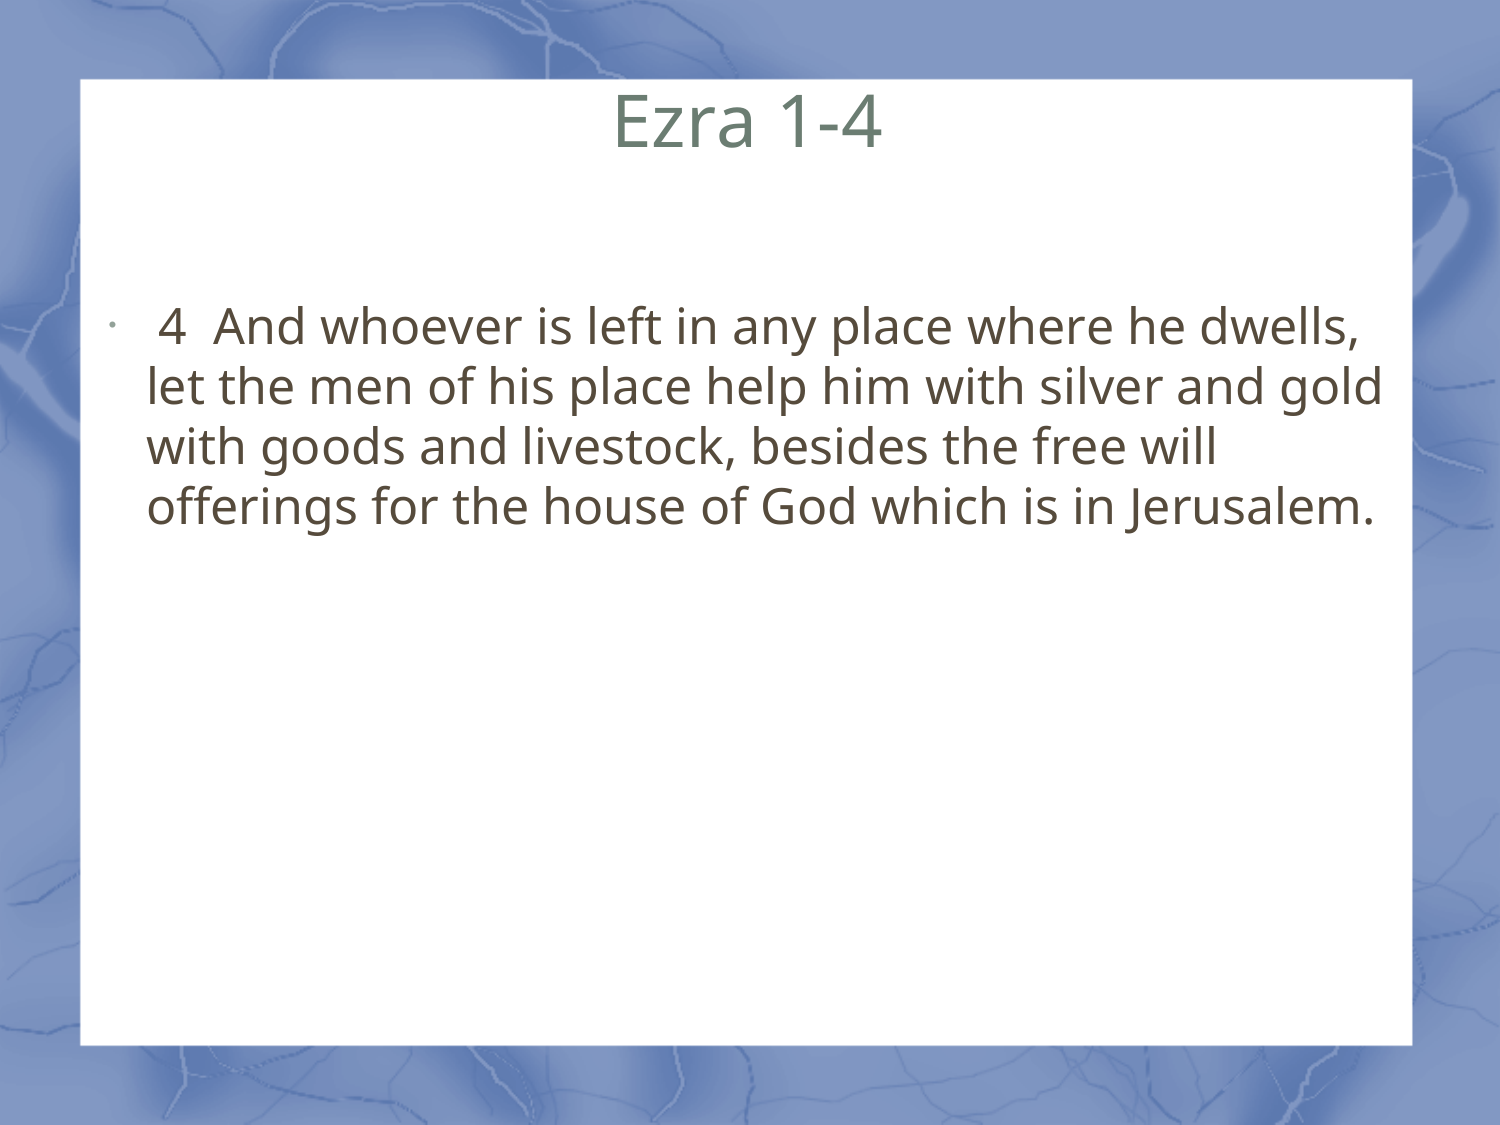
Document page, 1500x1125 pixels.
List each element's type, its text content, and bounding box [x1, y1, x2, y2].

picture [0, 0, 1500, 1125]
list 4 And whoever is left in any place where he dwells, let the men of his place help him with silver and gold with goods and livestock, besides the free will offerings for the house of God which is in Jerusalem. [75, 287, 1425, 1005]
title Ezra 1-4 [69, 66, 1425, 238]
